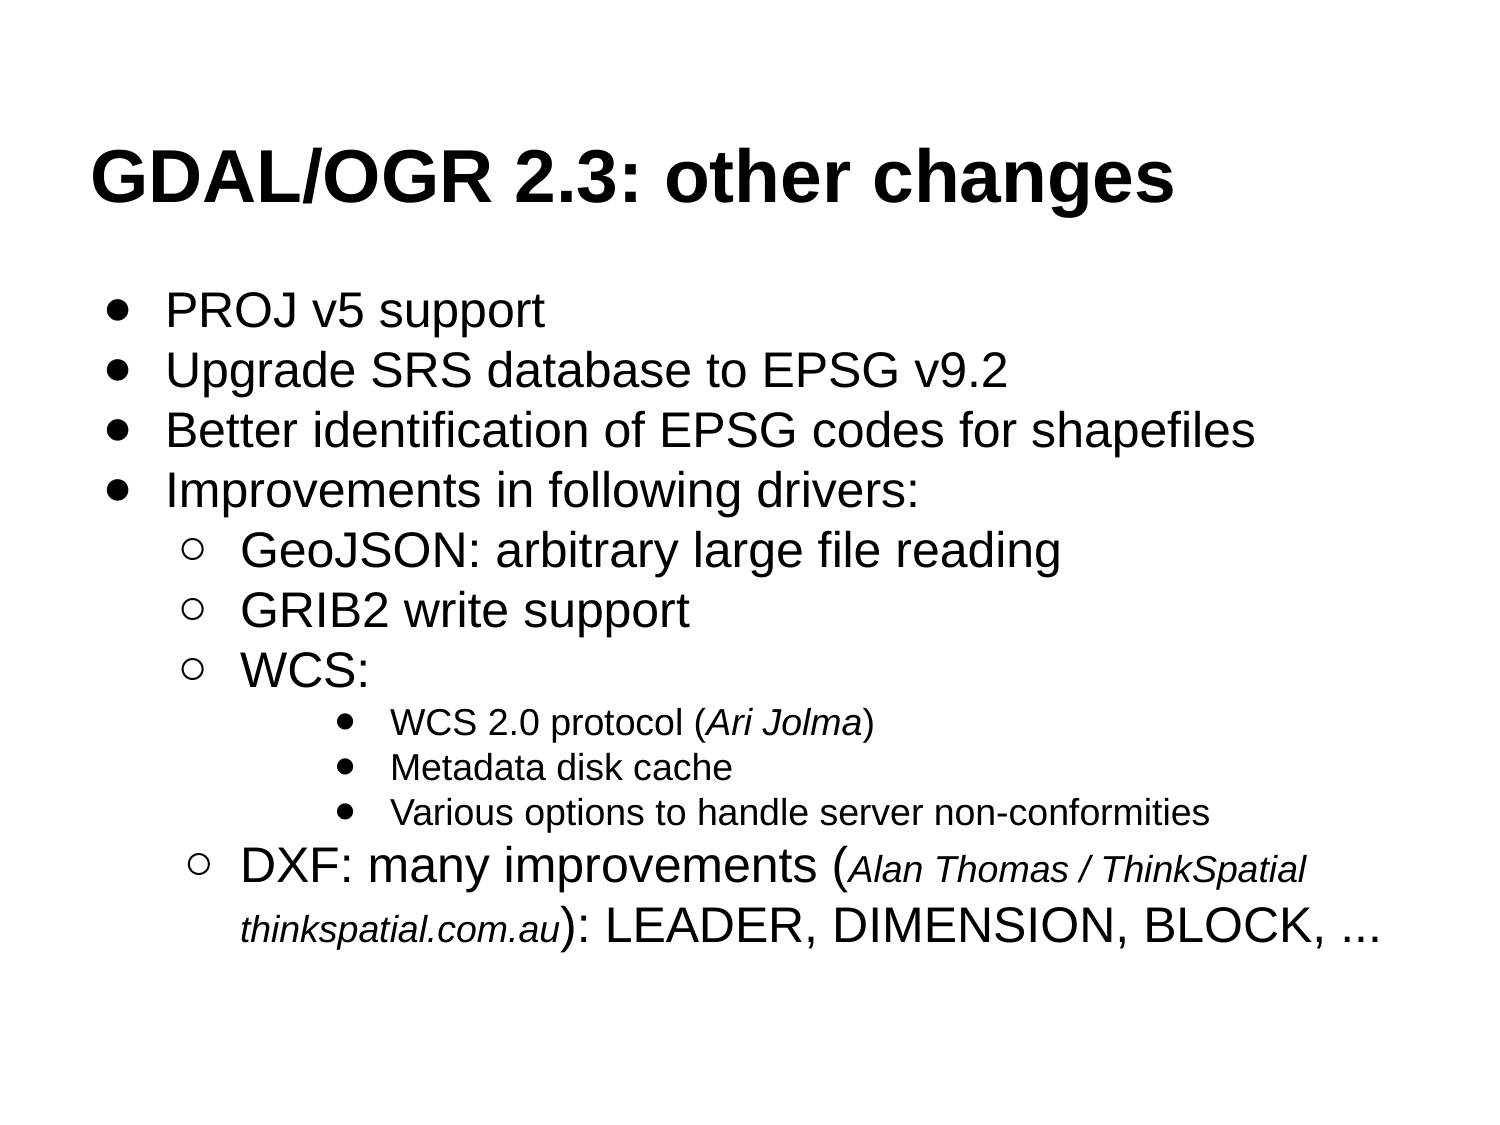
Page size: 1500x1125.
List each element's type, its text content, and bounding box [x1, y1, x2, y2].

list PROJ v5 support Upgrade SRS database to EPSG v9.2 Better identification of EPSG codes for shapefiles Improvements in following drivers: GeoJSON: arbitrary large file reading GRIB2 write support WCS: WCS 2.0 protocol (Ari Jolma) Metadata disk cache Various options to handle server non-conformities DXF: many improvements (Alan Thomas / ThinkSpatial thinkspatial.com.au): LEADER, DIMENSION, BLOCK, ... [75, 262, 1425, 1078]
title GDAL/OGR 2.3: other changes [75, 45, 1425, 233]
